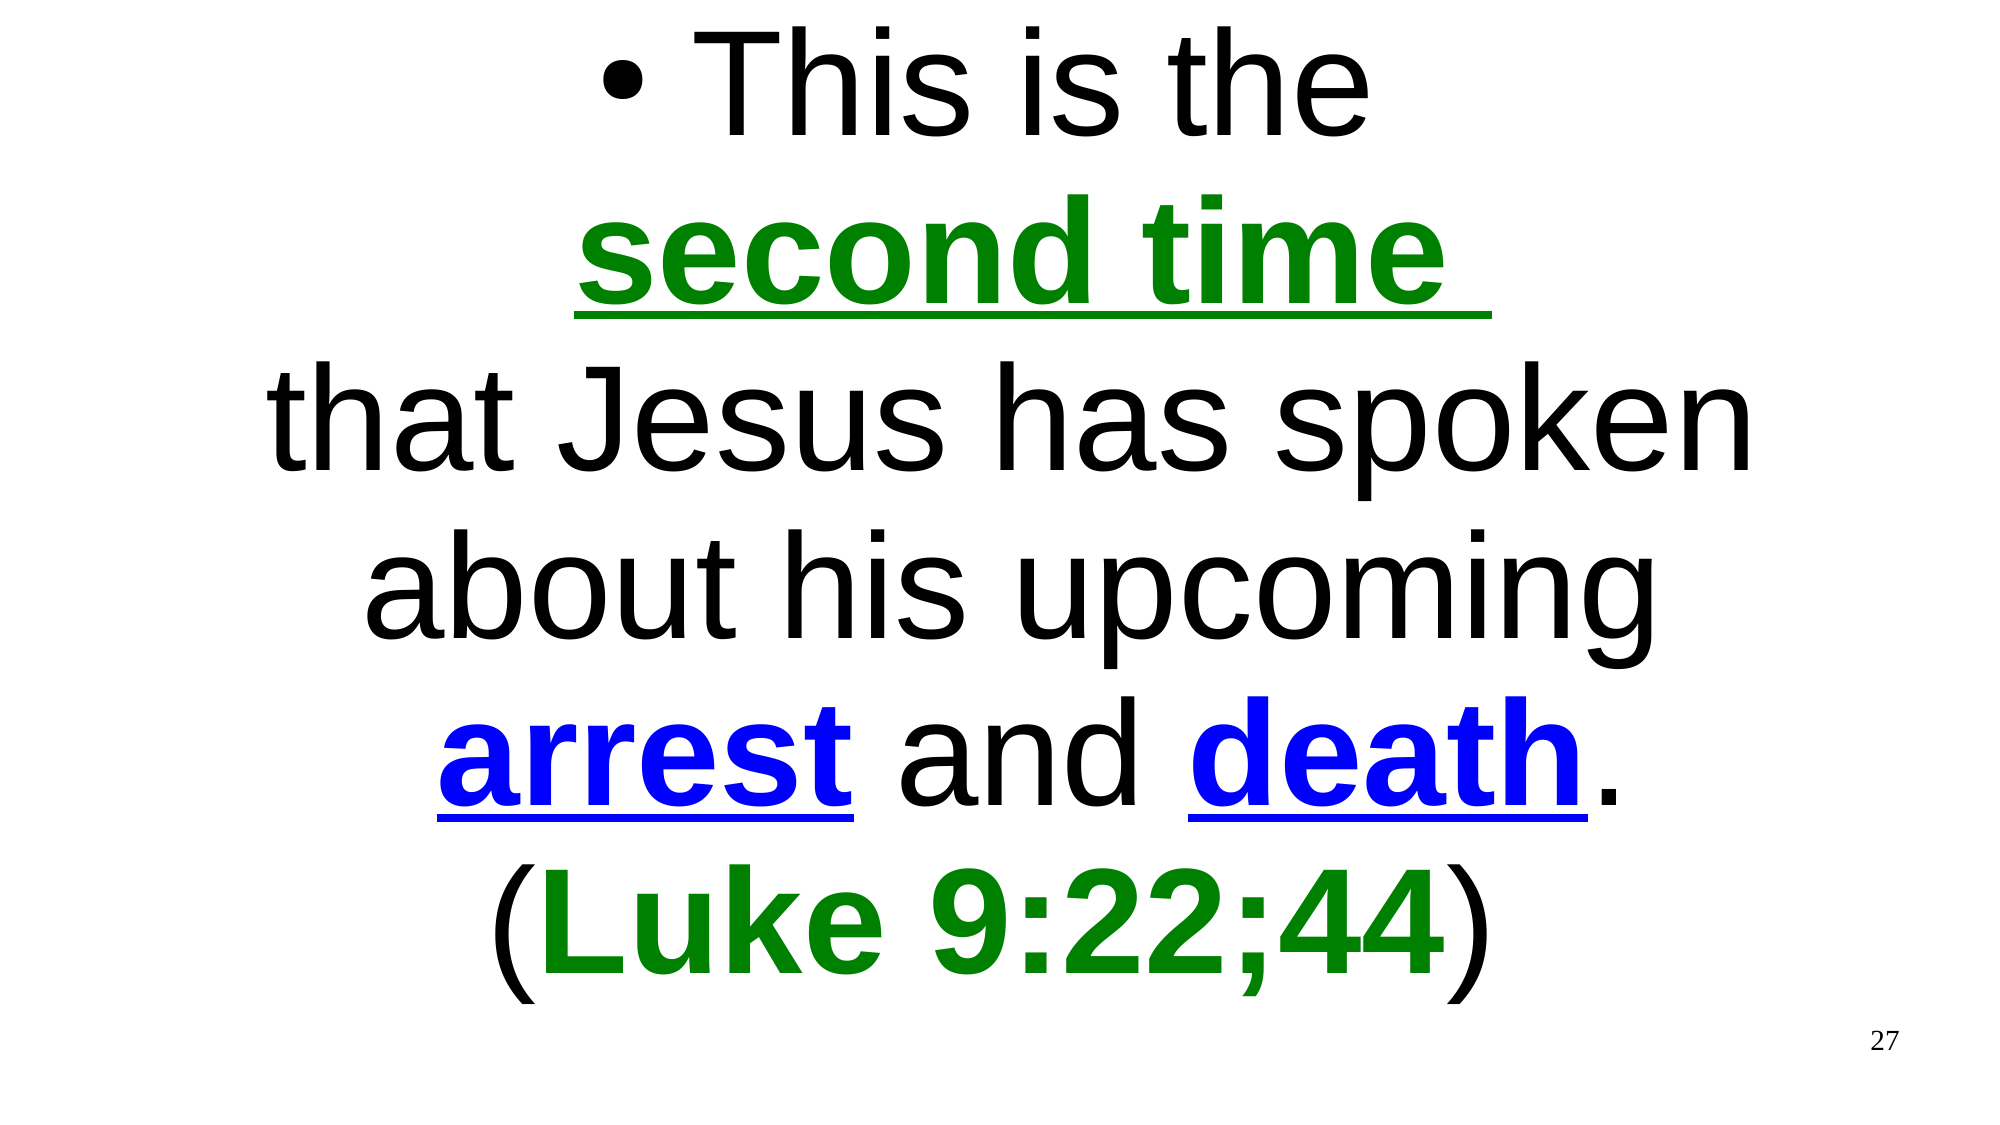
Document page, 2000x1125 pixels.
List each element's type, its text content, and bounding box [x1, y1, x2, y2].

list This is the second time that Jesus has spoken about his upcoming arrest and death. (Luke 9:22;44) [0, 0, 1996, 1123]
